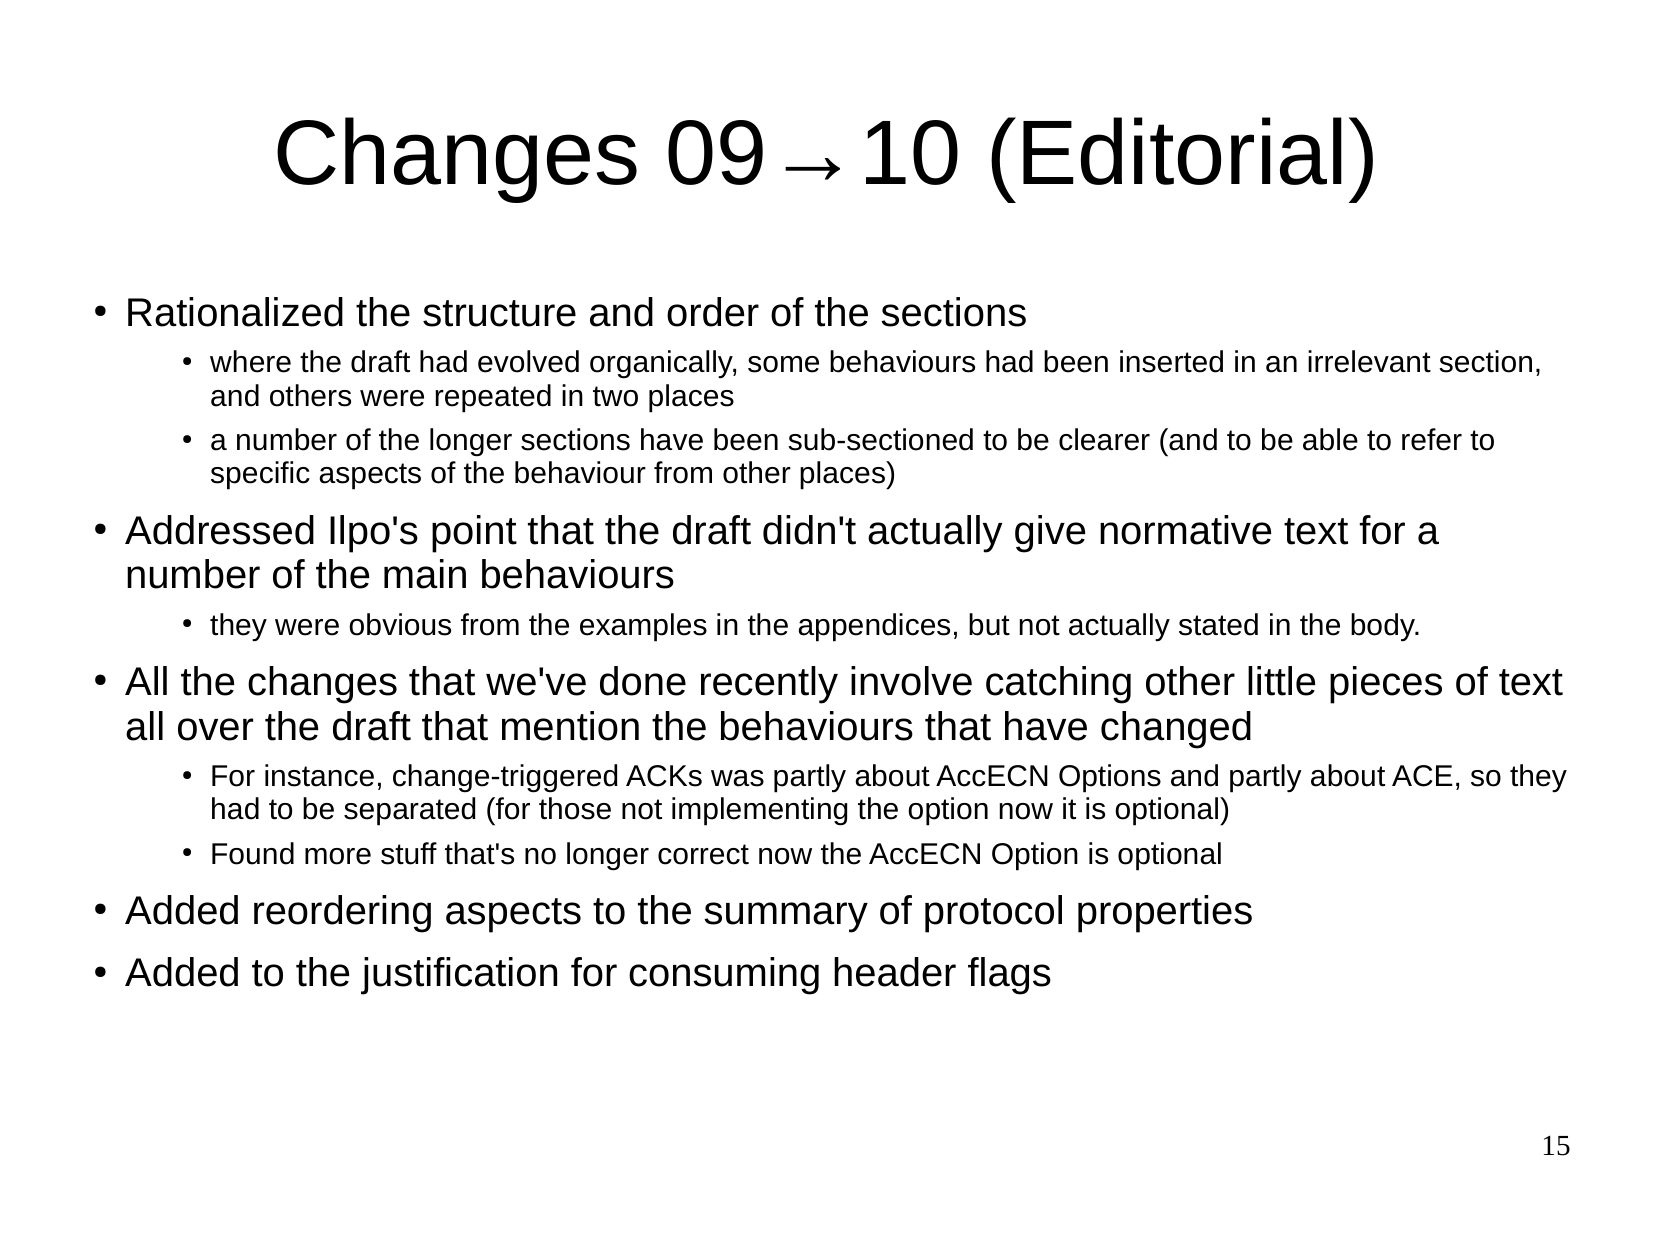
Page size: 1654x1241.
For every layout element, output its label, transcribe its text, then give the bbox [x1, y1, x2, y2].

title Changes 09→10 (Editorial) [82, 49, 1571, 257]
list Rationalized the structure and order of the sections where the draft had evolved organically, some behaviours had been inserted in an irrelevant section, and others were repeated in two places a number of the longer sections have been sub-sectioned to be clearer (and to be able to refer to specific aspects of the behaviour from other places) Addressed Ilpo's point that the draft didn't actually give normative text for a number of the main behaviours they were obvious from the examples in the appendices, but not actually stated in the body. All the changes that we've done recently involve catching other little pieces of text all over the draft that mention the behaviours that have changed For instance, change-triggered ACKs was partly about AccECN Options and partly about ACE, so they had to be separated (for those not implementing the option now it is optional) Found more stuff that's no longer correct now the AccECN Option is optional Added reordering aspects to the summary of protocol properties Added to the justification for consuming header flags [82, 290, 1571, 1010]
